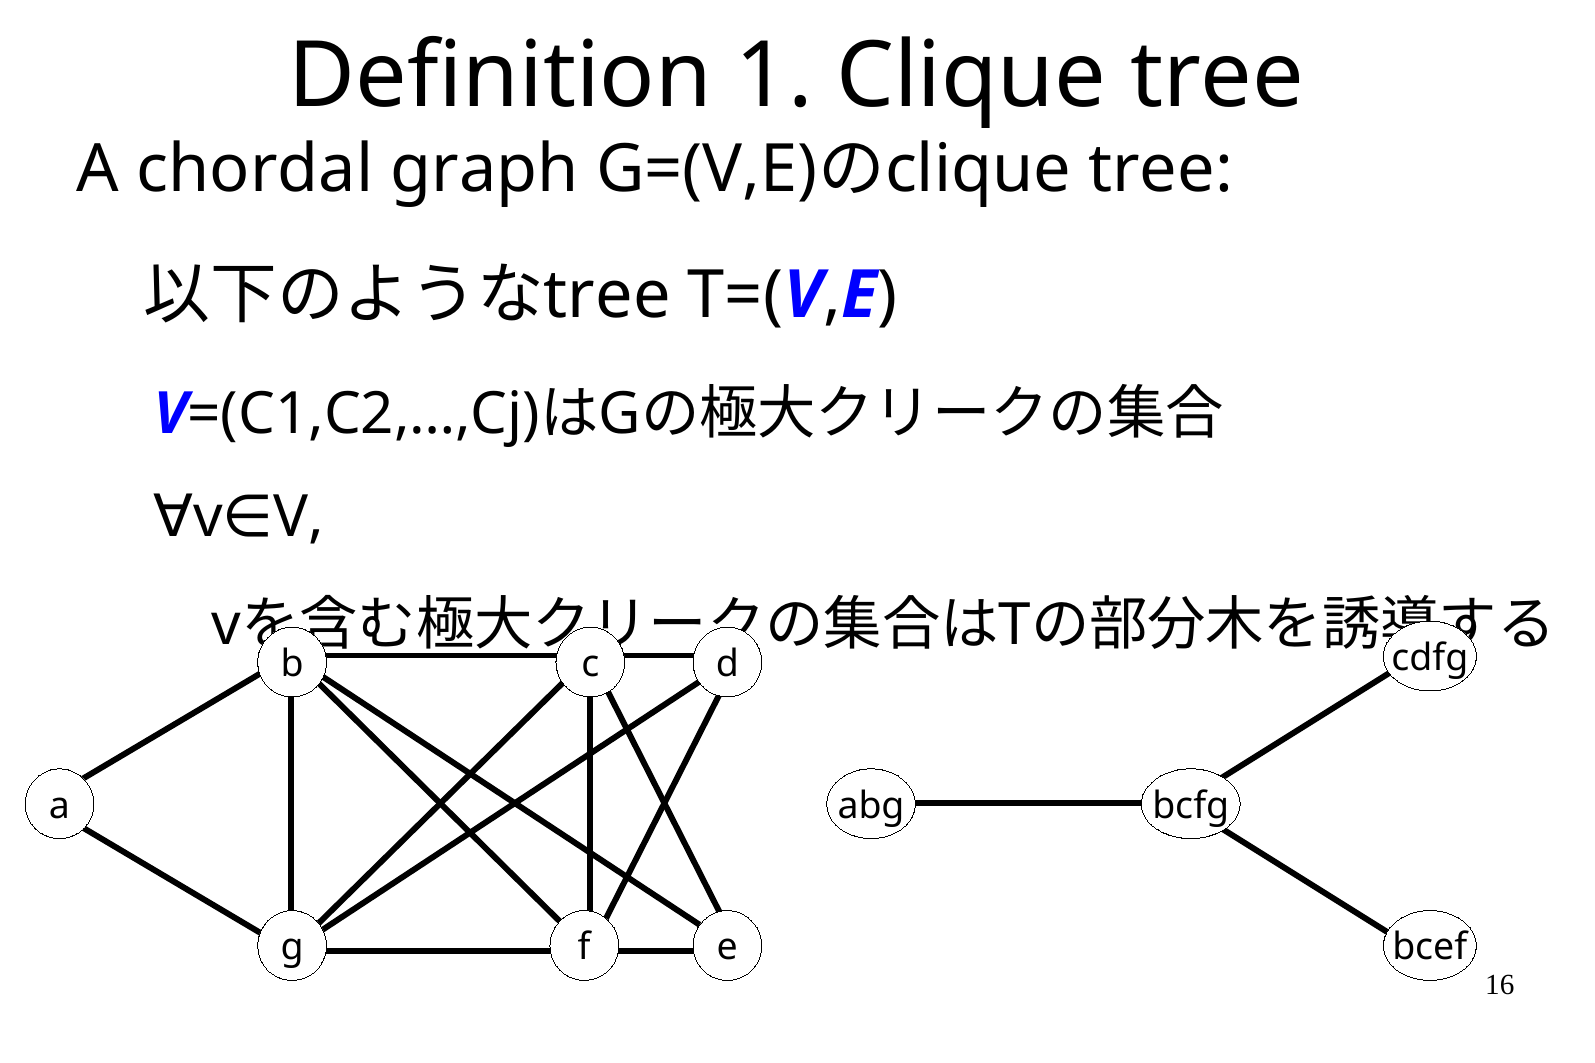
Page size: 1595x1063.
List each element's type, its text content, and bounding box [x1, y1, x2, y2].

text_box f [549, 910, 619, 981]
text_box a [25, 768, 94, 839]
title Definition 1. Clique tree [79, 0, 1515, 160]
text_box bcfg [1141, 768, 1241, 839]
text_box d [693, 627, 762, 697]
text_box bcef [1383, 910, 1477, 981]
text_box c [555, 627, 625, 697]
text_box b [257, 627, 327, 697]
text_box g [257, 910, 327, 981]
list A chordal graph G=(V,E)のclique tree: 以下のようなtree T=(V,E) V=(C1,C2,…,Cj)はGの極大クリークの集合 ∀v∈V, vを含む極大クリークの集合はTの部分木を誘導する [59, 113, 1565, 552]
text_box abg [826, 768, 916, 839]
text_box cdfg [1383, 621, 1477, 691]
text_box e [693, 910, 762, 981]
